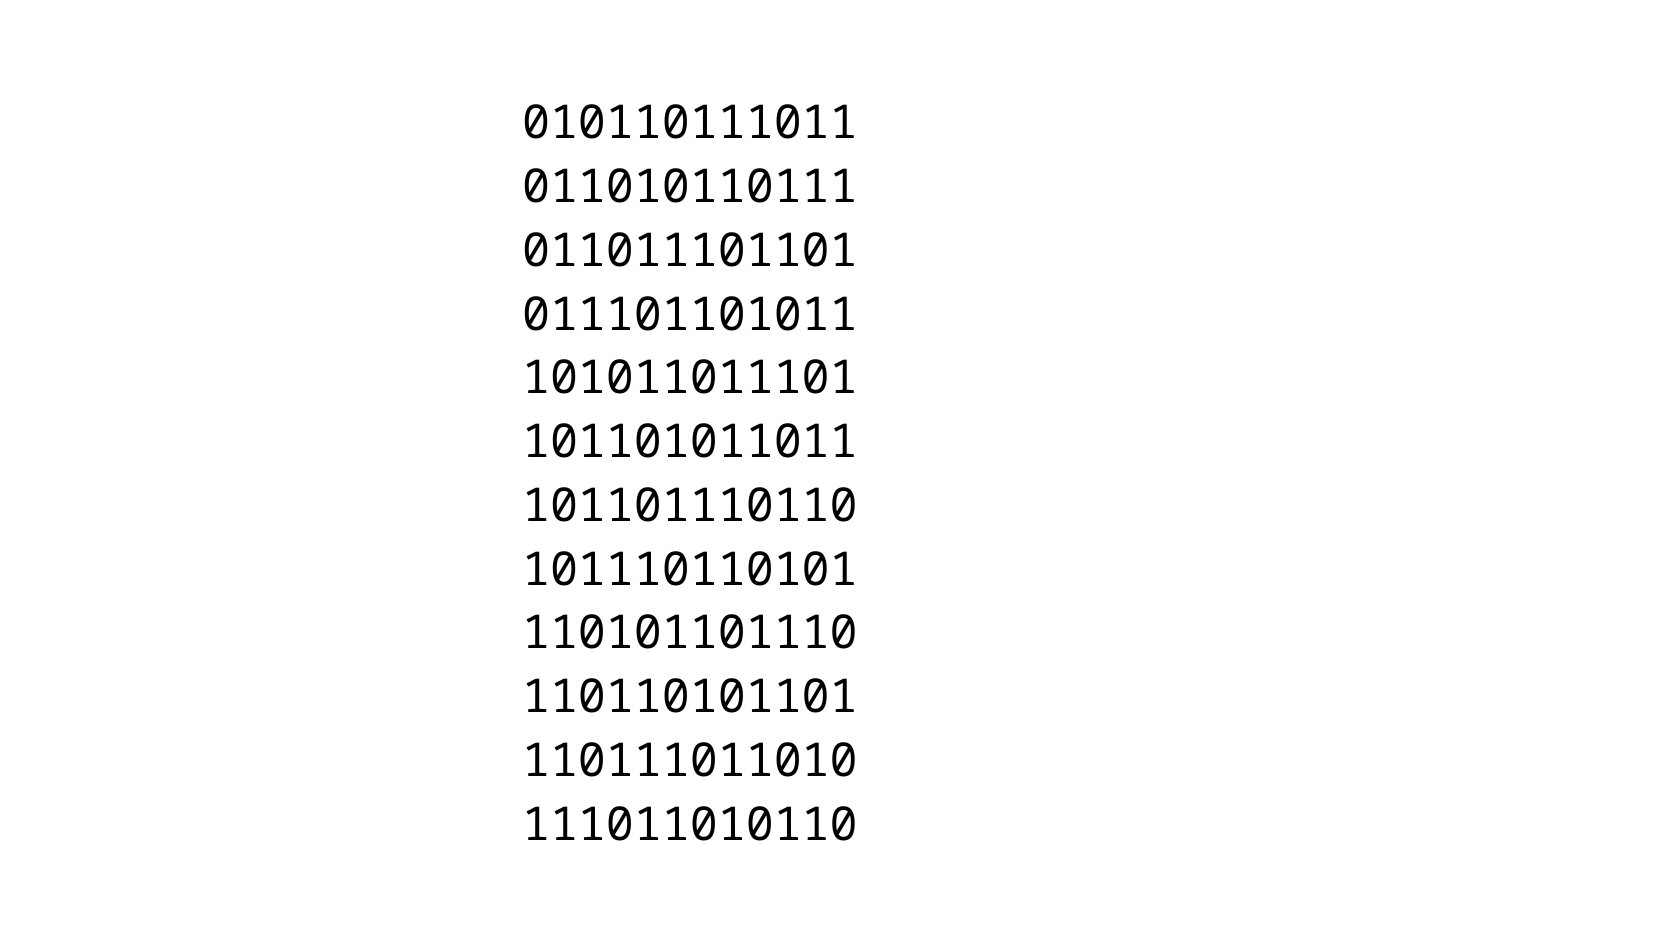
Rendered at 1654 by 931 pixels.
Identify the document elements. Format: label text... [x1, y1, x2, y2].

list 010110111011 011010110111 011011101101 011101101011 101011011101 101101011011 101101110110 101110110101 110101101110 110110101101 110111011010 111011010110 [472, 88, 1270, 857]
